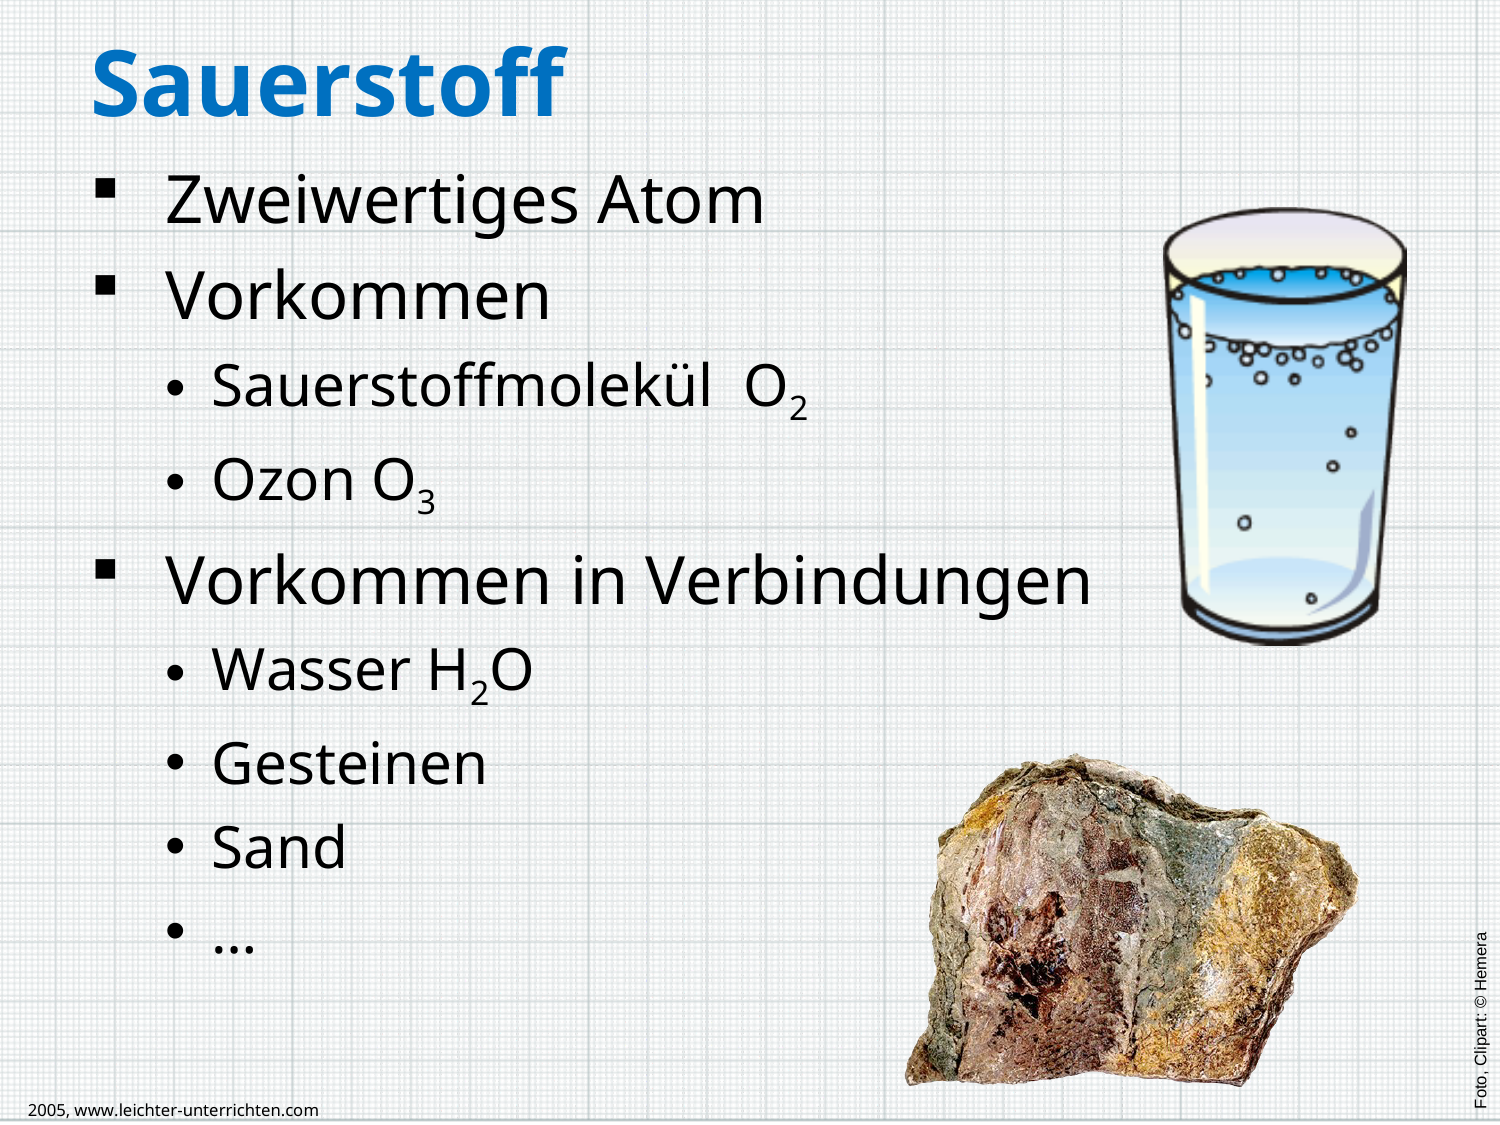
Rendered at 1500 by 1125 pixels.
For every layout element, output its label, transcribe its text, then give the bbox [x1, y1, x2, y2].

list Zweiwertiges Atom Vorkommen Sauerstoffmolekül O2 Ozon O3 Vorkommen in Verbindungen Wasser H2O Gesteinen Sand … [75, 148, 1426, 1083]
text_box Foto, Clipart: © Hemera [1462, 917, 1498, 1124]
picture [1163, 207, 1407, 646]
title Sauerstoff [75, 0, 1426, 148]
picture [0, 0, 1500, 1125]
